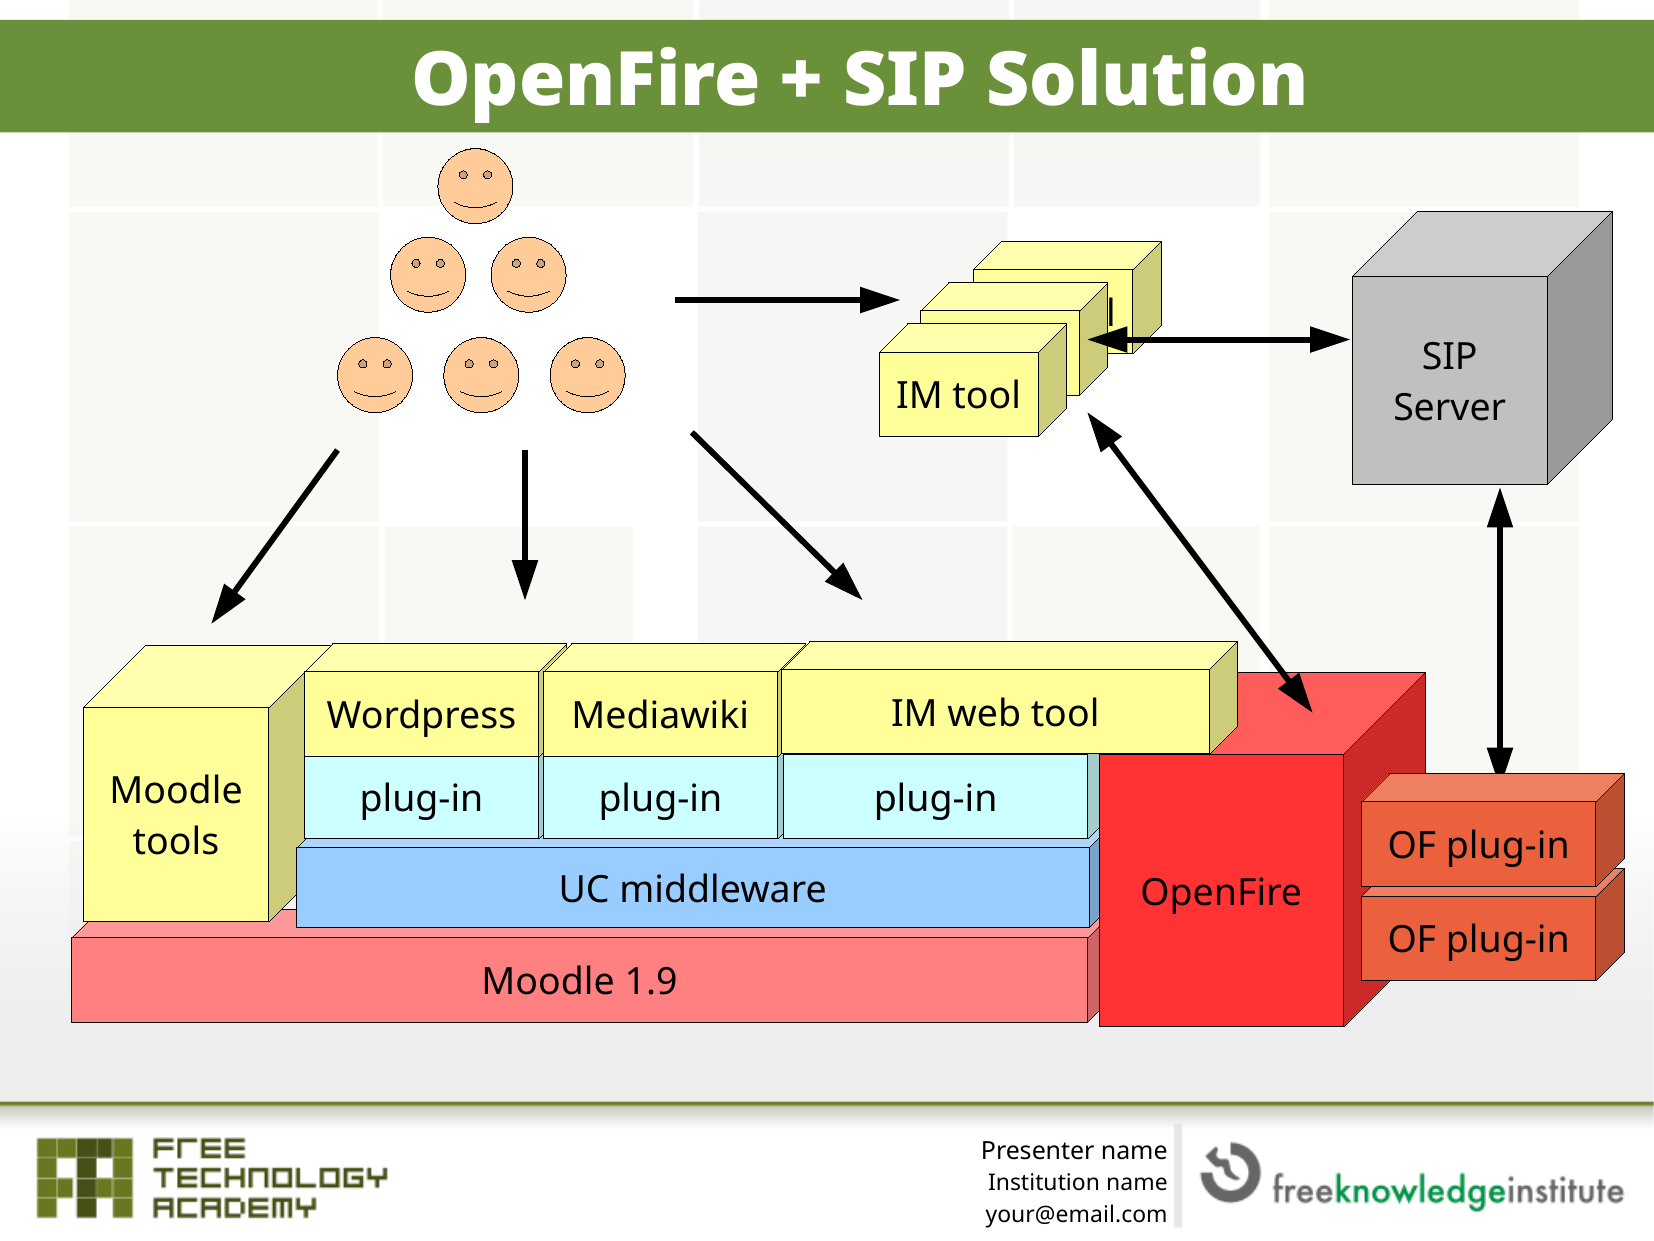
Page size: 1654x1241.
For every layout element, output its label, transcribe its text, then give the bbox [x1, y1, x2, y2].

text_box [437, 148, 513, 224]
text_box IM tool [879, 353, 1038, 437]
picture [0, 133, 1654, 1241]
text_box IM tool [973, 270, 1132, 337]
picture [0, 0, 1654, 19]
text_box Moodle 1.9 [71, 938, 1087, 1023]
text_box [337, 337, 413, 413]
text_box OF plug-in [1361, 802, 1595, 887]
text_box Moodle tools [83, 708, 268, 922]
text_box [550, 337, 626, 413]
text_box [491, 237, 567, 313]
text_box Mediawiki [543, 672, 777, 757]
title OpenFire + SIP Solution [37, 32, 1613, 120]
text_box OF plug-in [1361, 897, 1595, 981]
text_box plug-in [783, 755, 1087, 839]
text_box IM tool [1108, 343, 1132, 354]
text_box plug-in [304, 757, 538, 839]
text_box SIP Server [1352, 277, 1547, 485]
text_box Wordpress [304, 672, 538, 757]
text_box IM tool [920, 311, 1079, 396]
text_box IM web tool [781, 670, 1209, 754]
text_box [390, 237, 466, 313]
text_box [443, 337, 519, 413]
text_box UC middleware [296, 848, 1089, 928]
text_box OpenFire [1099, 755, 1343, 1027]
text_box plug-in [543, 757, 777, 839]
